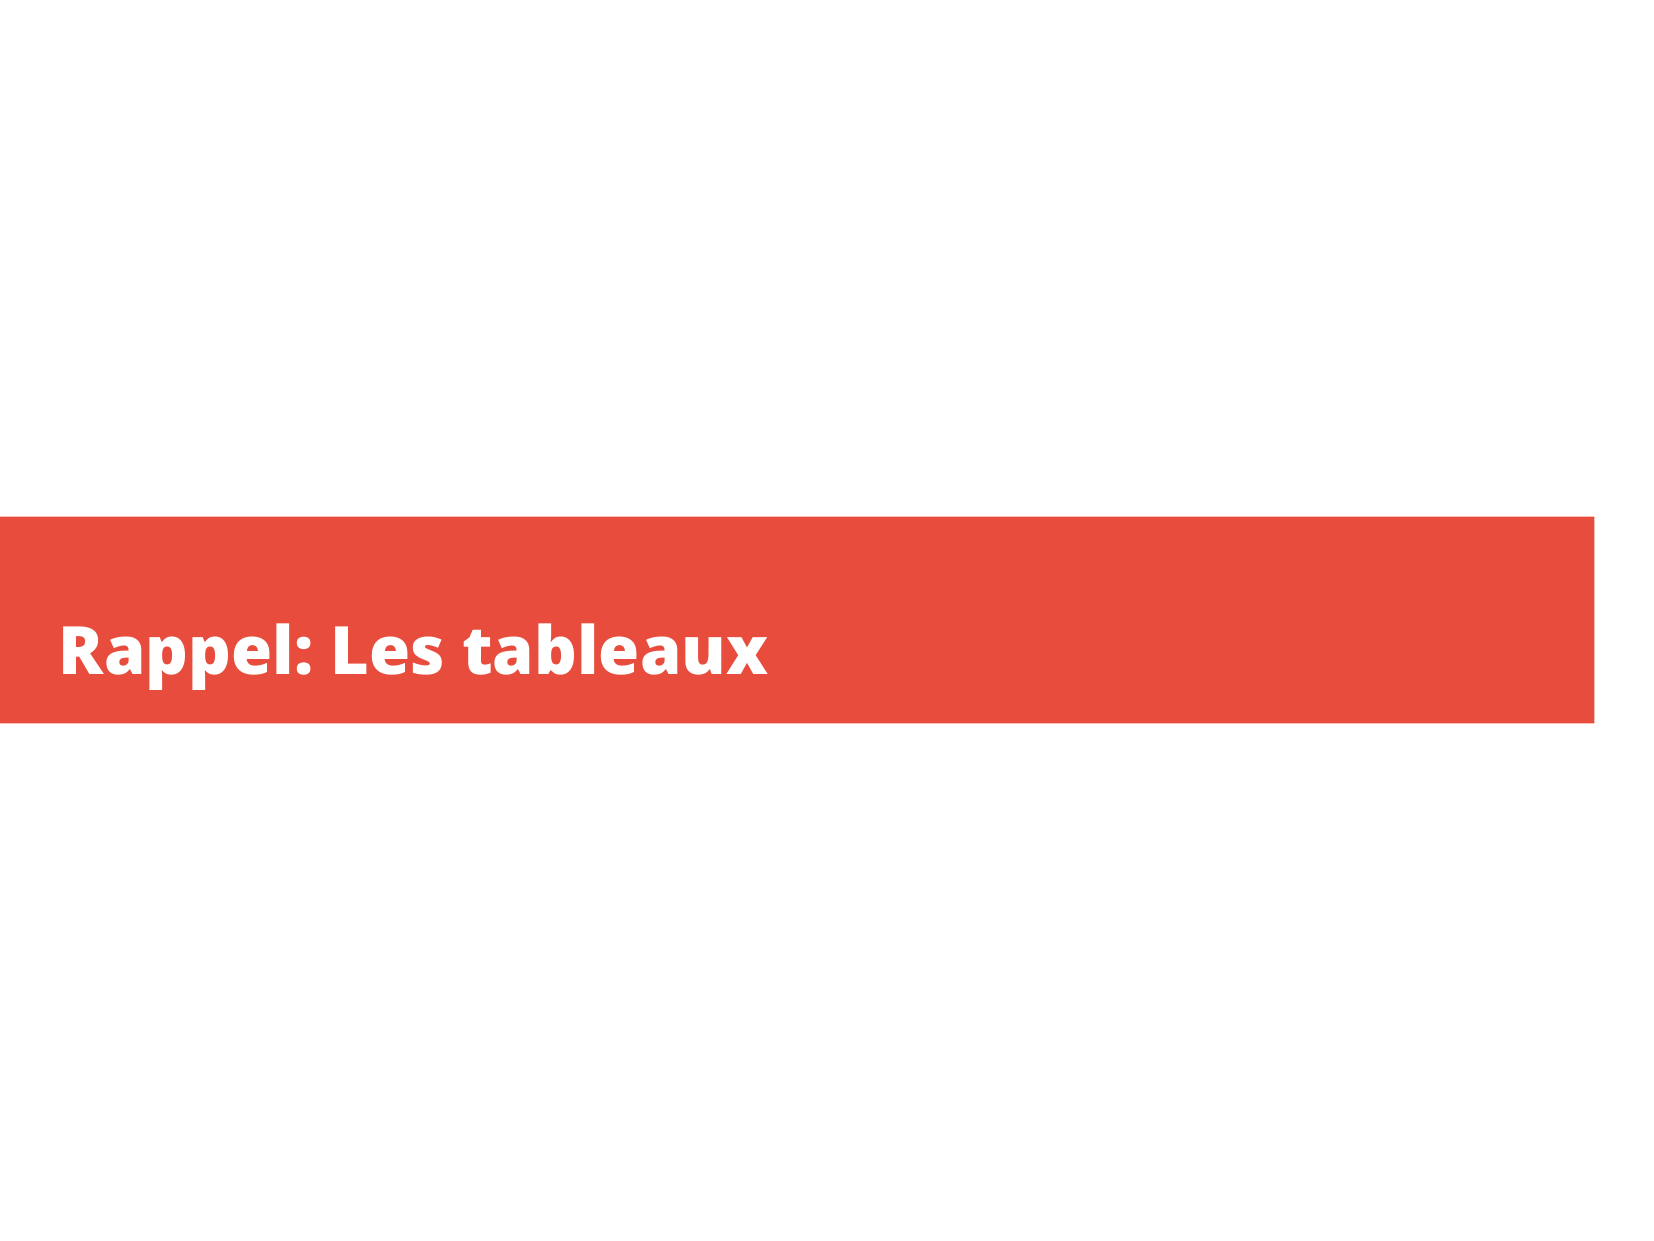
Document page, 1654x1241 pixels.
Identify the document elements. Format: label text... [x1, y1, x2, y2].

title Rappel: Les tableaux [59, 546, 1595, 694]
